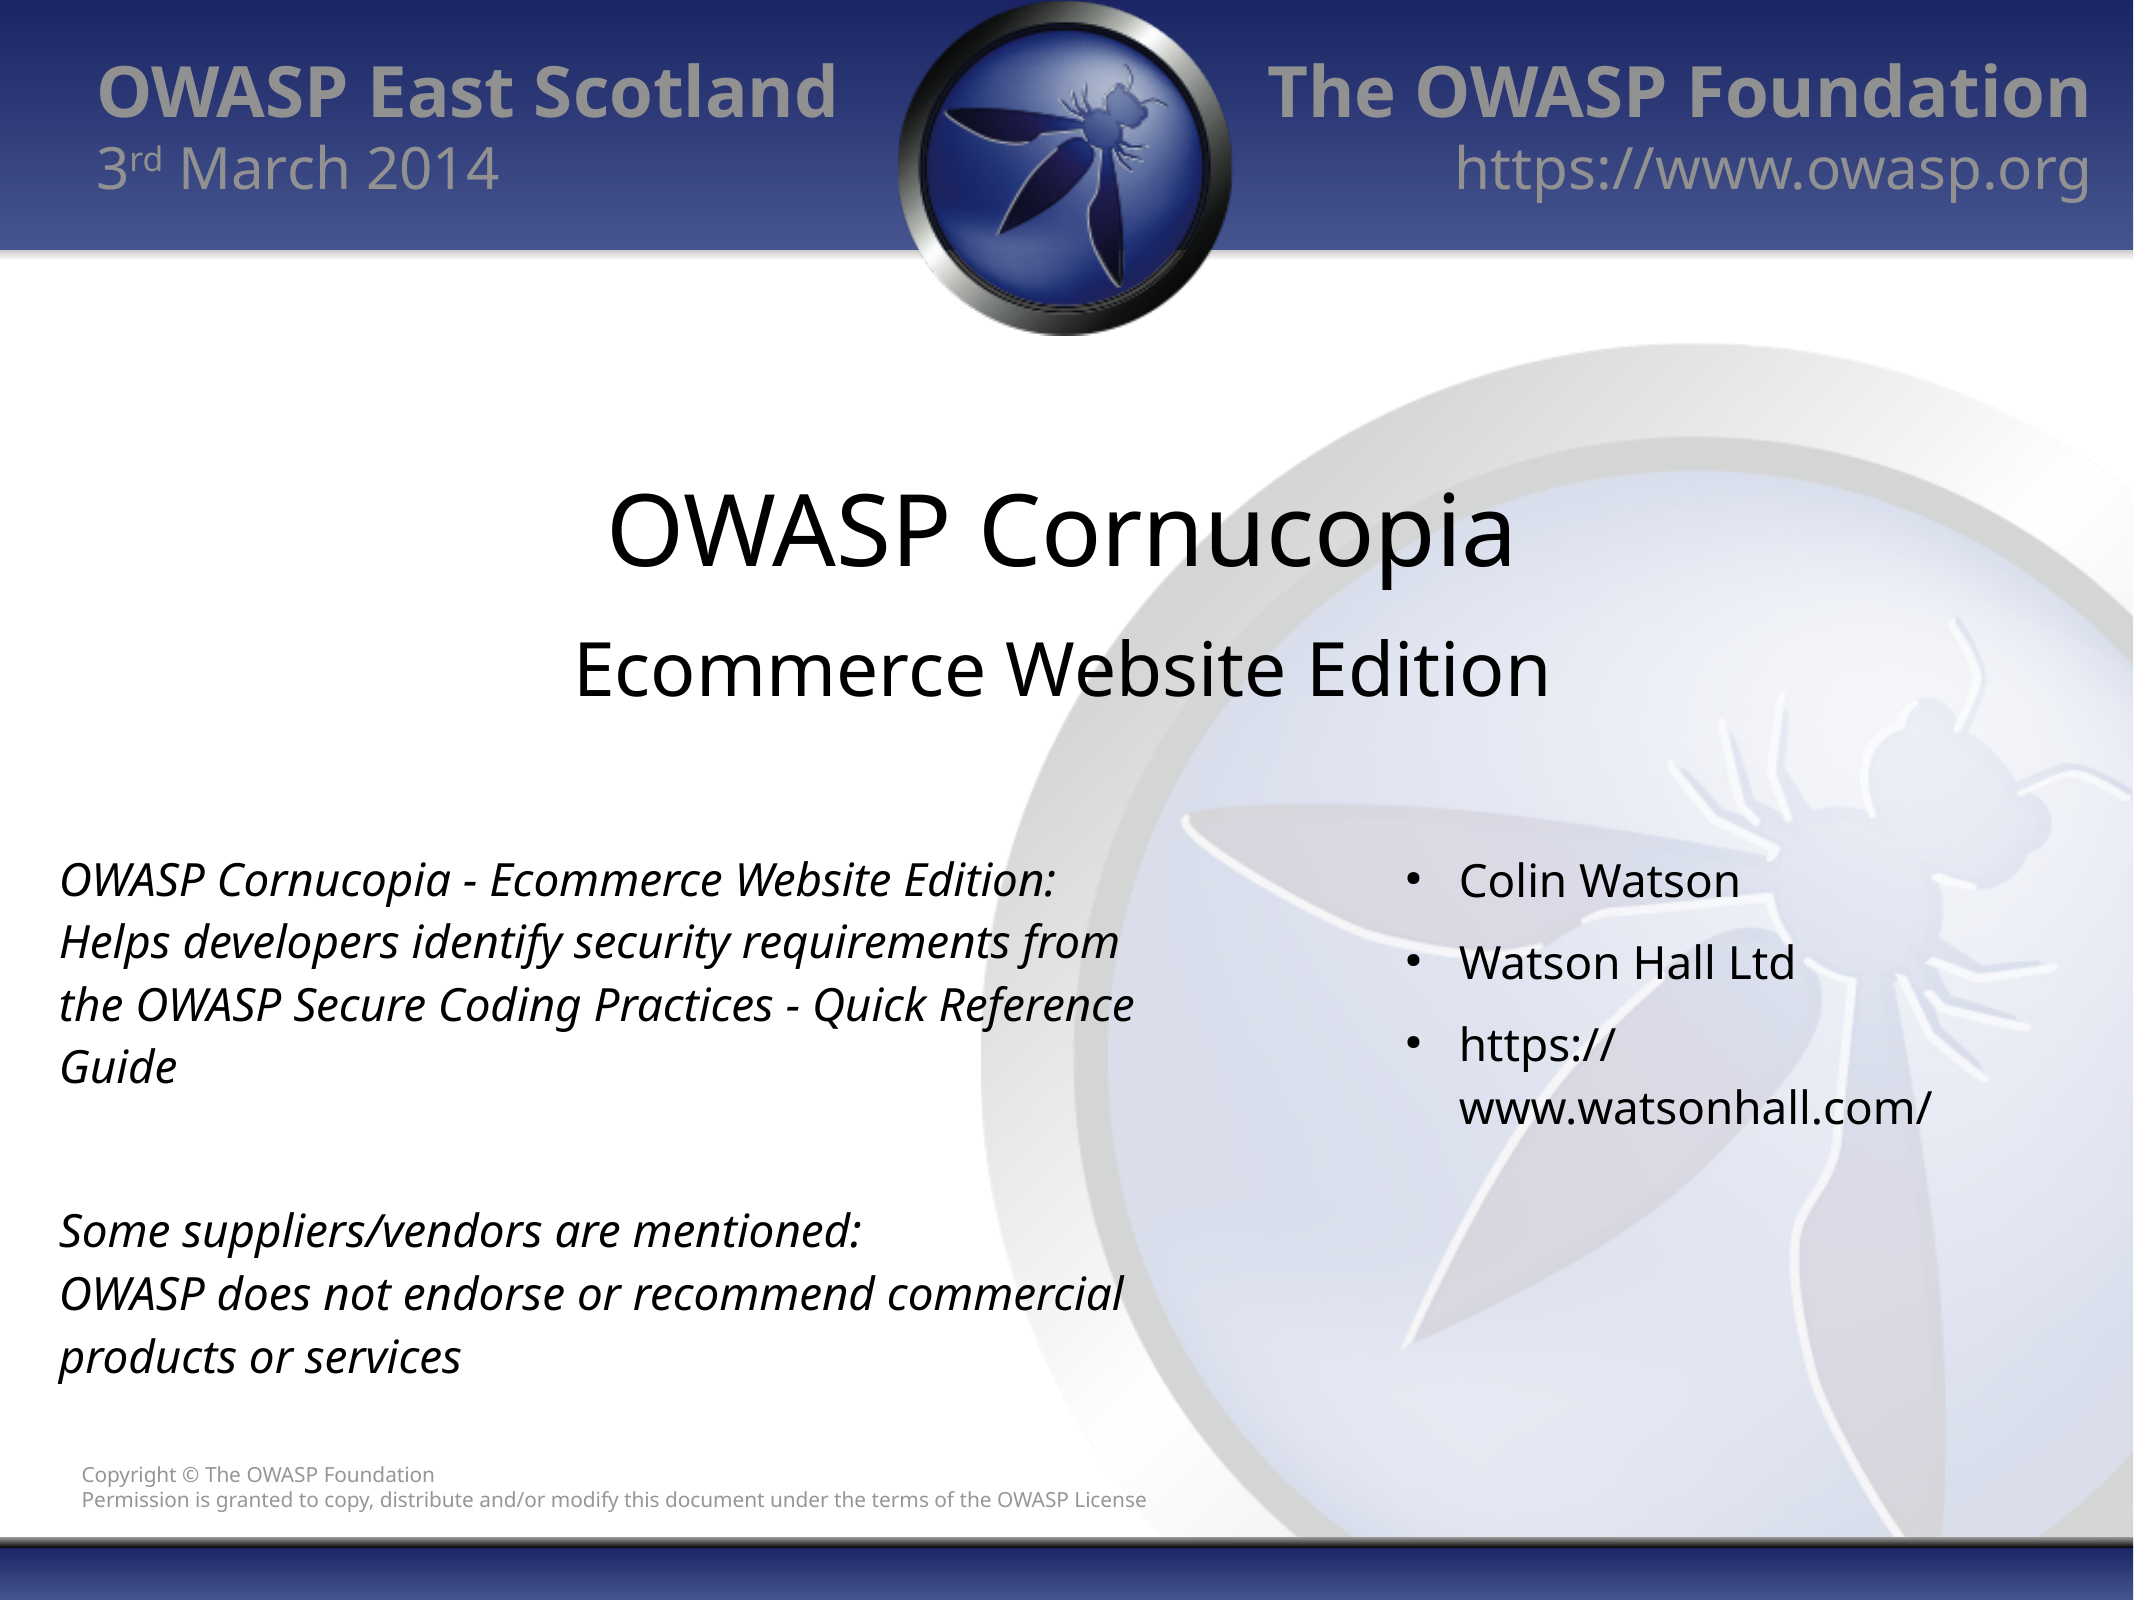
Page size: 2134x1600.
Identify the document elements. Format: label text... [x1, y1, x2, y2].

title OWASP Cornucopia Ecommerce Website Edition [58, 460, 2067, 690]
list OWASP Cornucopia - Ecommerce Website Edition: Helps developers identify security requirements from the OWASP Secure Coding Practices - Quick Reference Guide Some suppliers/vendors are mentioned: OWASP does not endorse or recommend commercial products or services [58, 847, 1182, 1447]
picture [898, 0, 1234, 336]
list Colin Watson Watson Hall Ltd https://www.watsonhall.com/ [1269, 848, 2068, 1406]
picture [981, 339, 2134, 1600]
